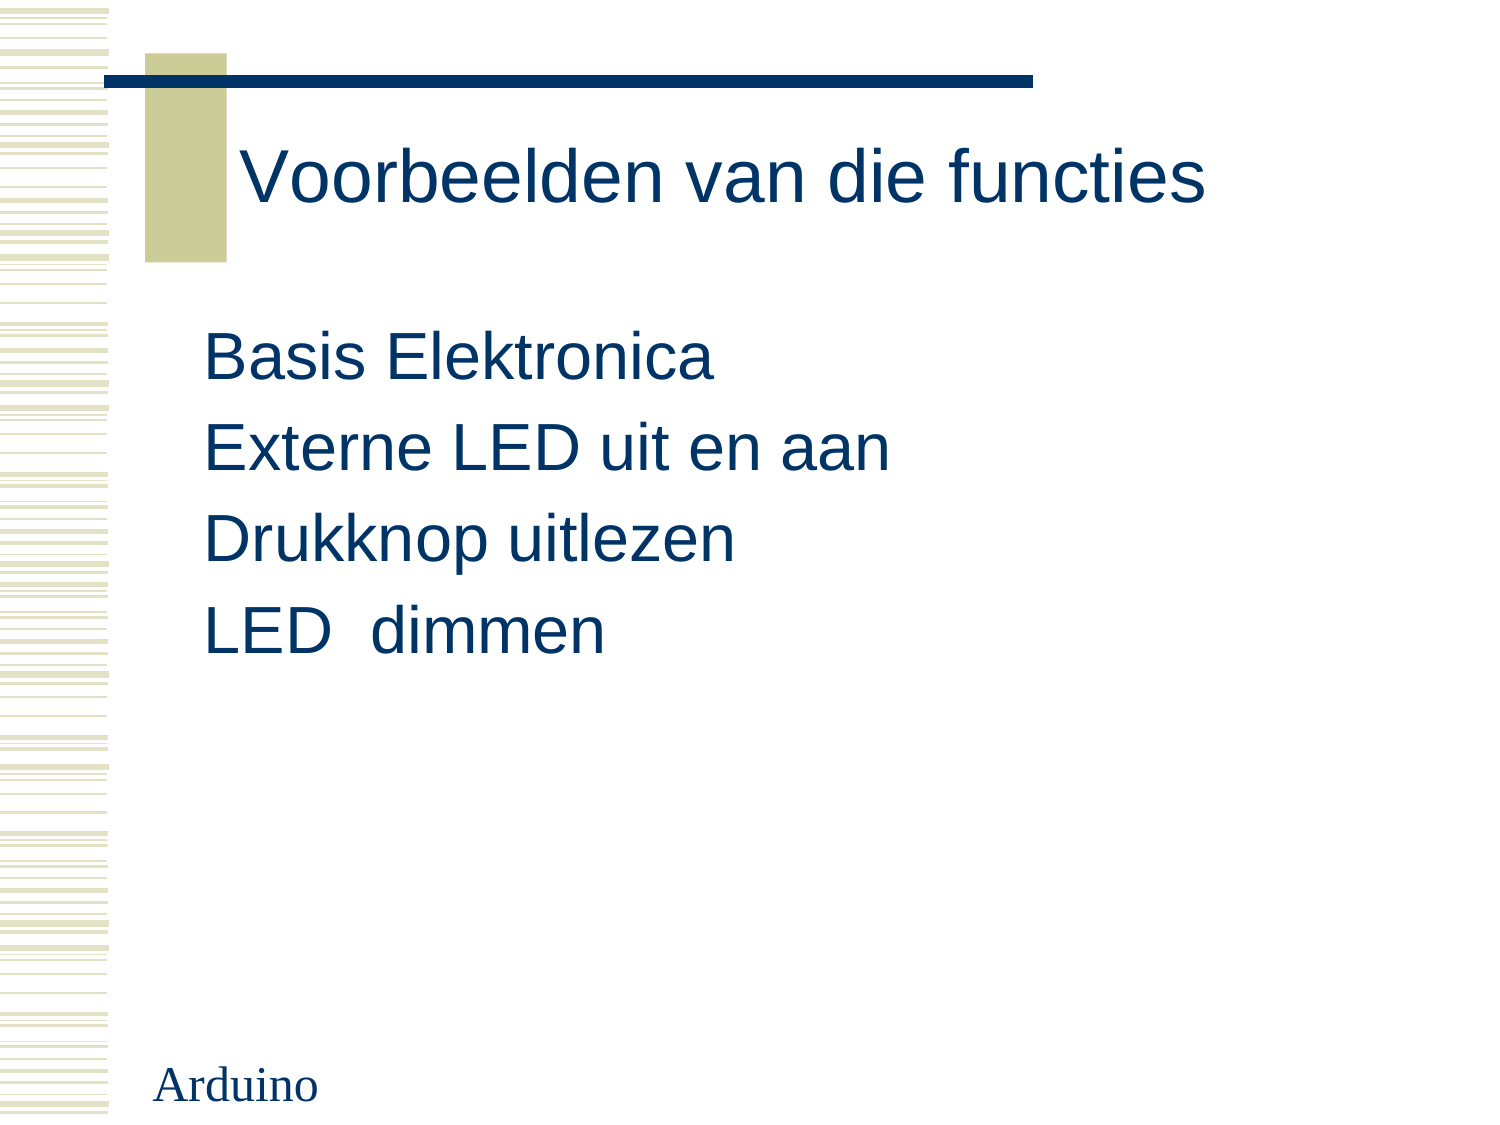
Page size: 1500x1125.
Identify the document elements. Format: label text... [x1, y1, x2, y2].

title Voorbeelden van die functies [225, 99, 1435, 263]
list Basis Elektronica Externe LED uit en aan Drukknop uitlezen LED dimmen [132, 312, 1438, 965]
